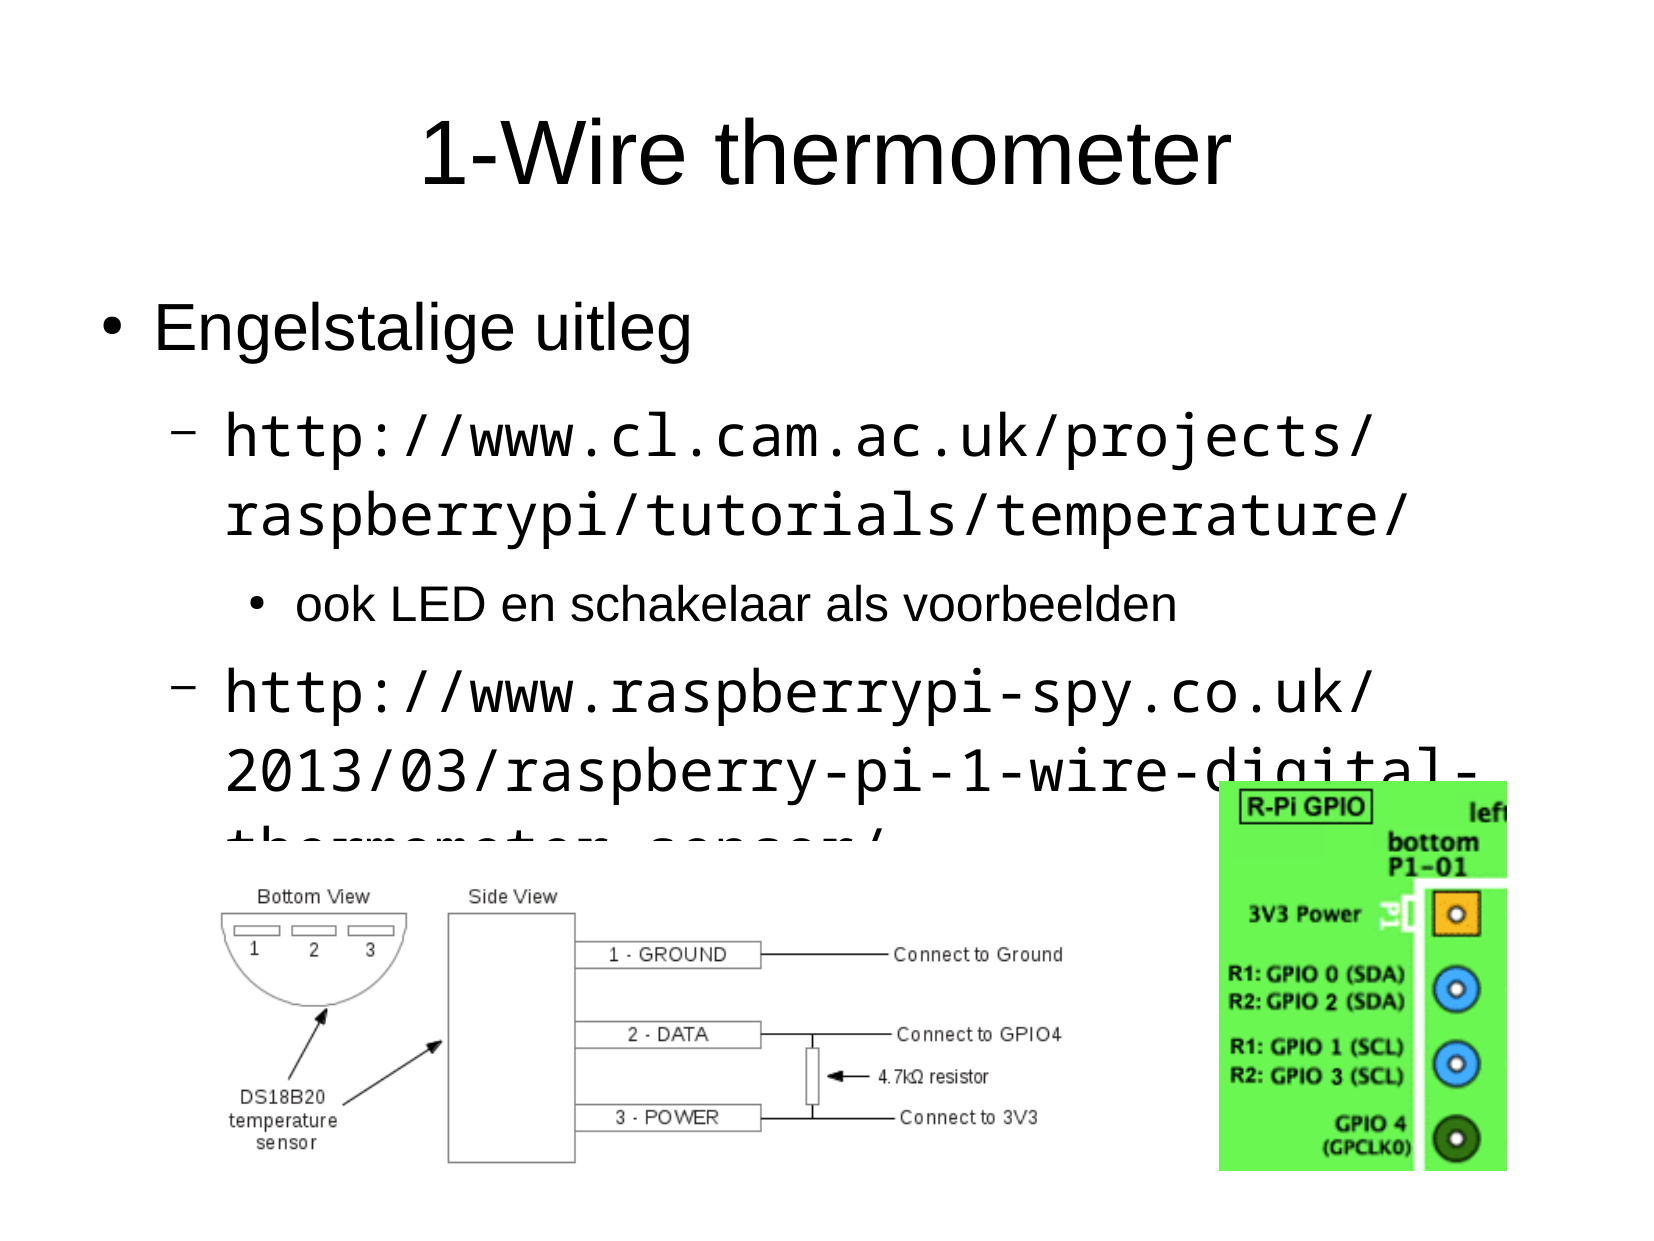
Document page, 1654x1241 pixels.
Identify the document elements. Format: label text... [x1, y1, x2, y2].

picture [201, 841, 1098, 1198]
title 1-Wire thermometer [82, 49, 1571, 257]
picture [1219, 781, 1507, 1171]
list Engelstalige uitleg http://www.cl.cam.ac.uk/projects/raspberrypi/tutorials/temperature/ ook LED en schakelaar als voorbeelden http://www.raspberrypi-spy.co.uk/2013/03/raspberry-pi-1-wire-digital-thermometer-sensor/ [82, 290, 1538, 1202]
